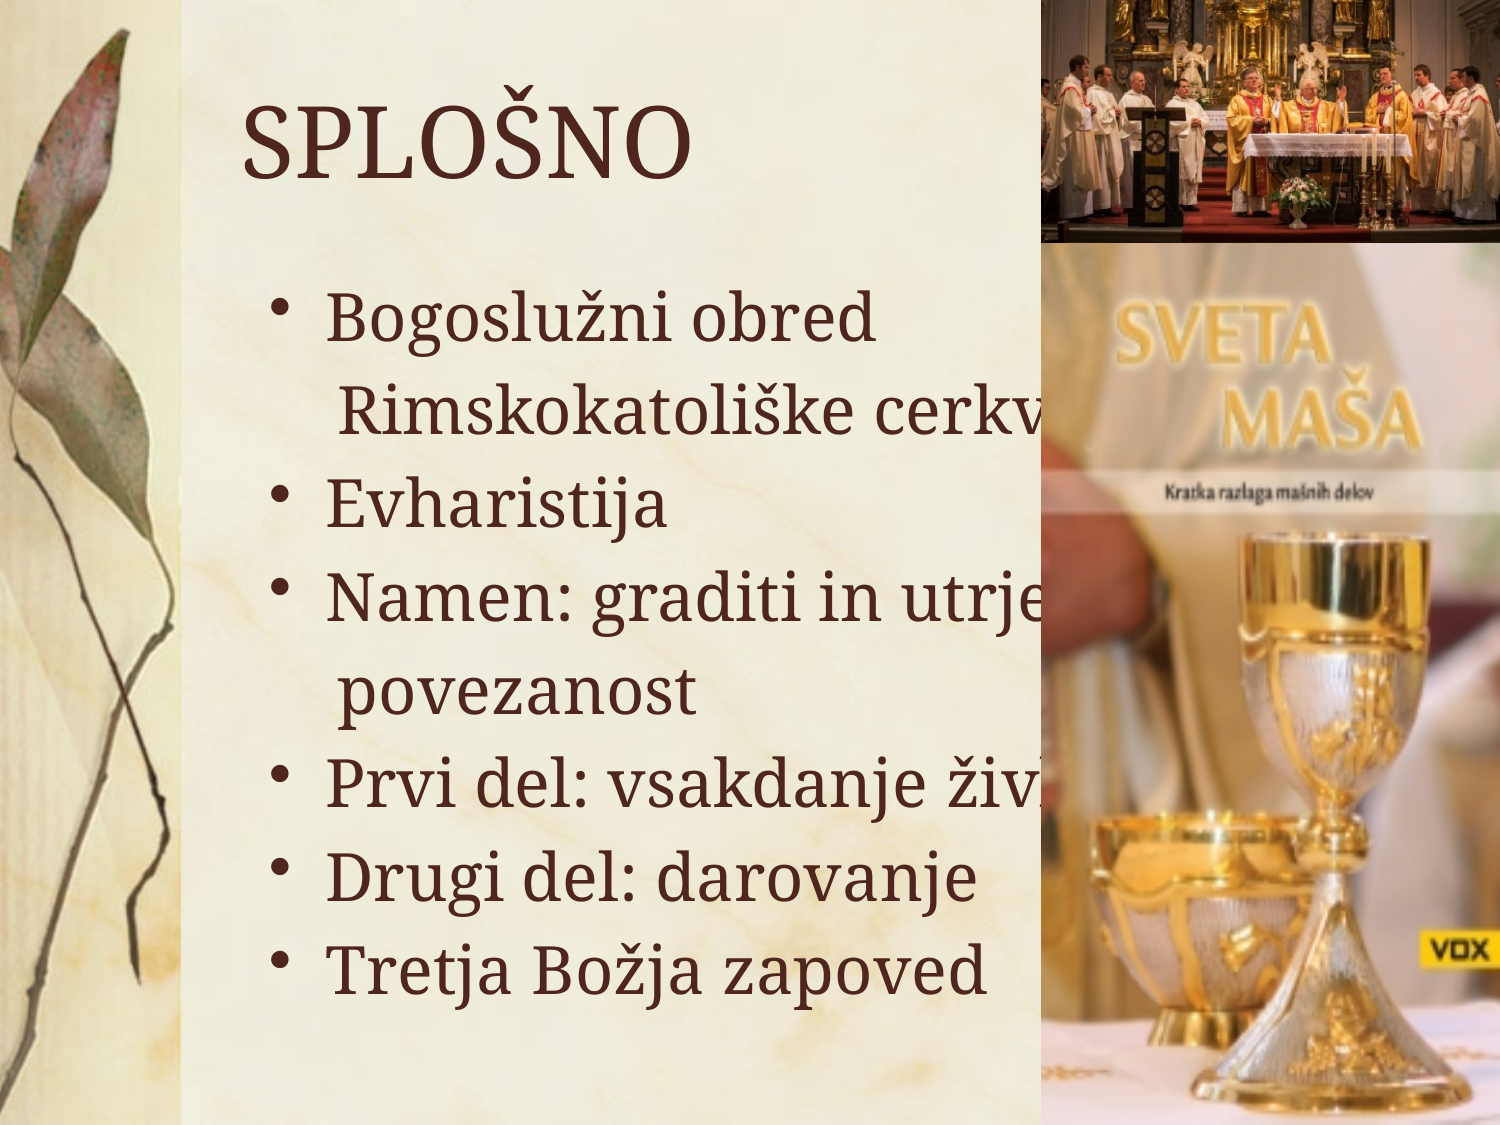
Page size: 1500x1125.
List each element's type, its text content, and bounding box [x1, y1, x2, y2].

list Bogoslužni obred Rimskokatoliške cerkve Evharistija Namen: graditi in utrjevati povezanost Prvi del: vsakdanje življenje Drugi del: darovanje Tretja Božja zapoved [253, 267, 1041, 1010]
title SPLOŠNO [225, 45, 1041, 233]
picture [0, 0, 1500, 1125]
